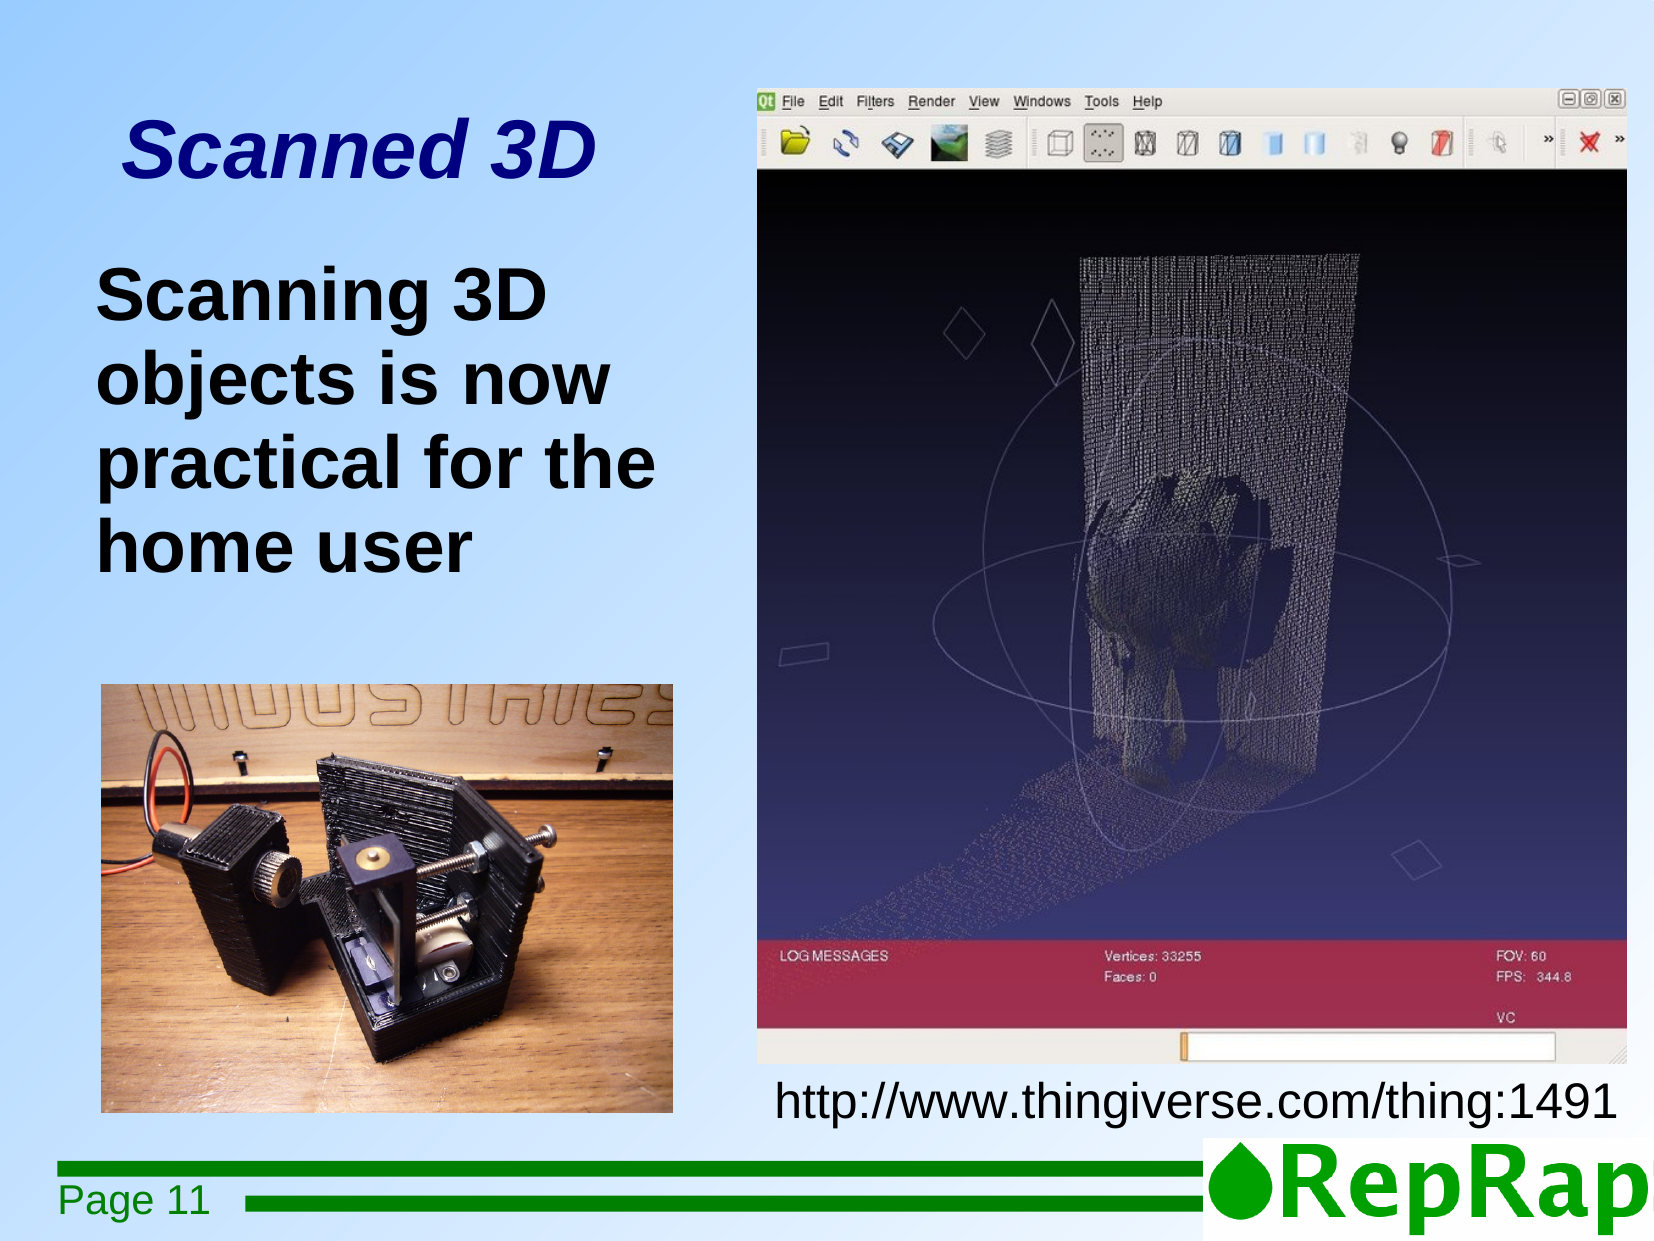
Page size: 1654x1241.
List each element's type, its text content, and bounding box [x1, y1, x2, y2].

picture [101, 684, 673, 1113]
picture [757, 88, 1627, 1064]
picture [1203, 1138, 1654, 1241]
text_box http://www.thingiverse.com/thing:1491 [774, 1073, 1621, 1129]
title Scanned 3D [121, 46, 1534, 254]
text_box Scanning 3D objects is now practical for the home user [95, 252, 682, 724]
